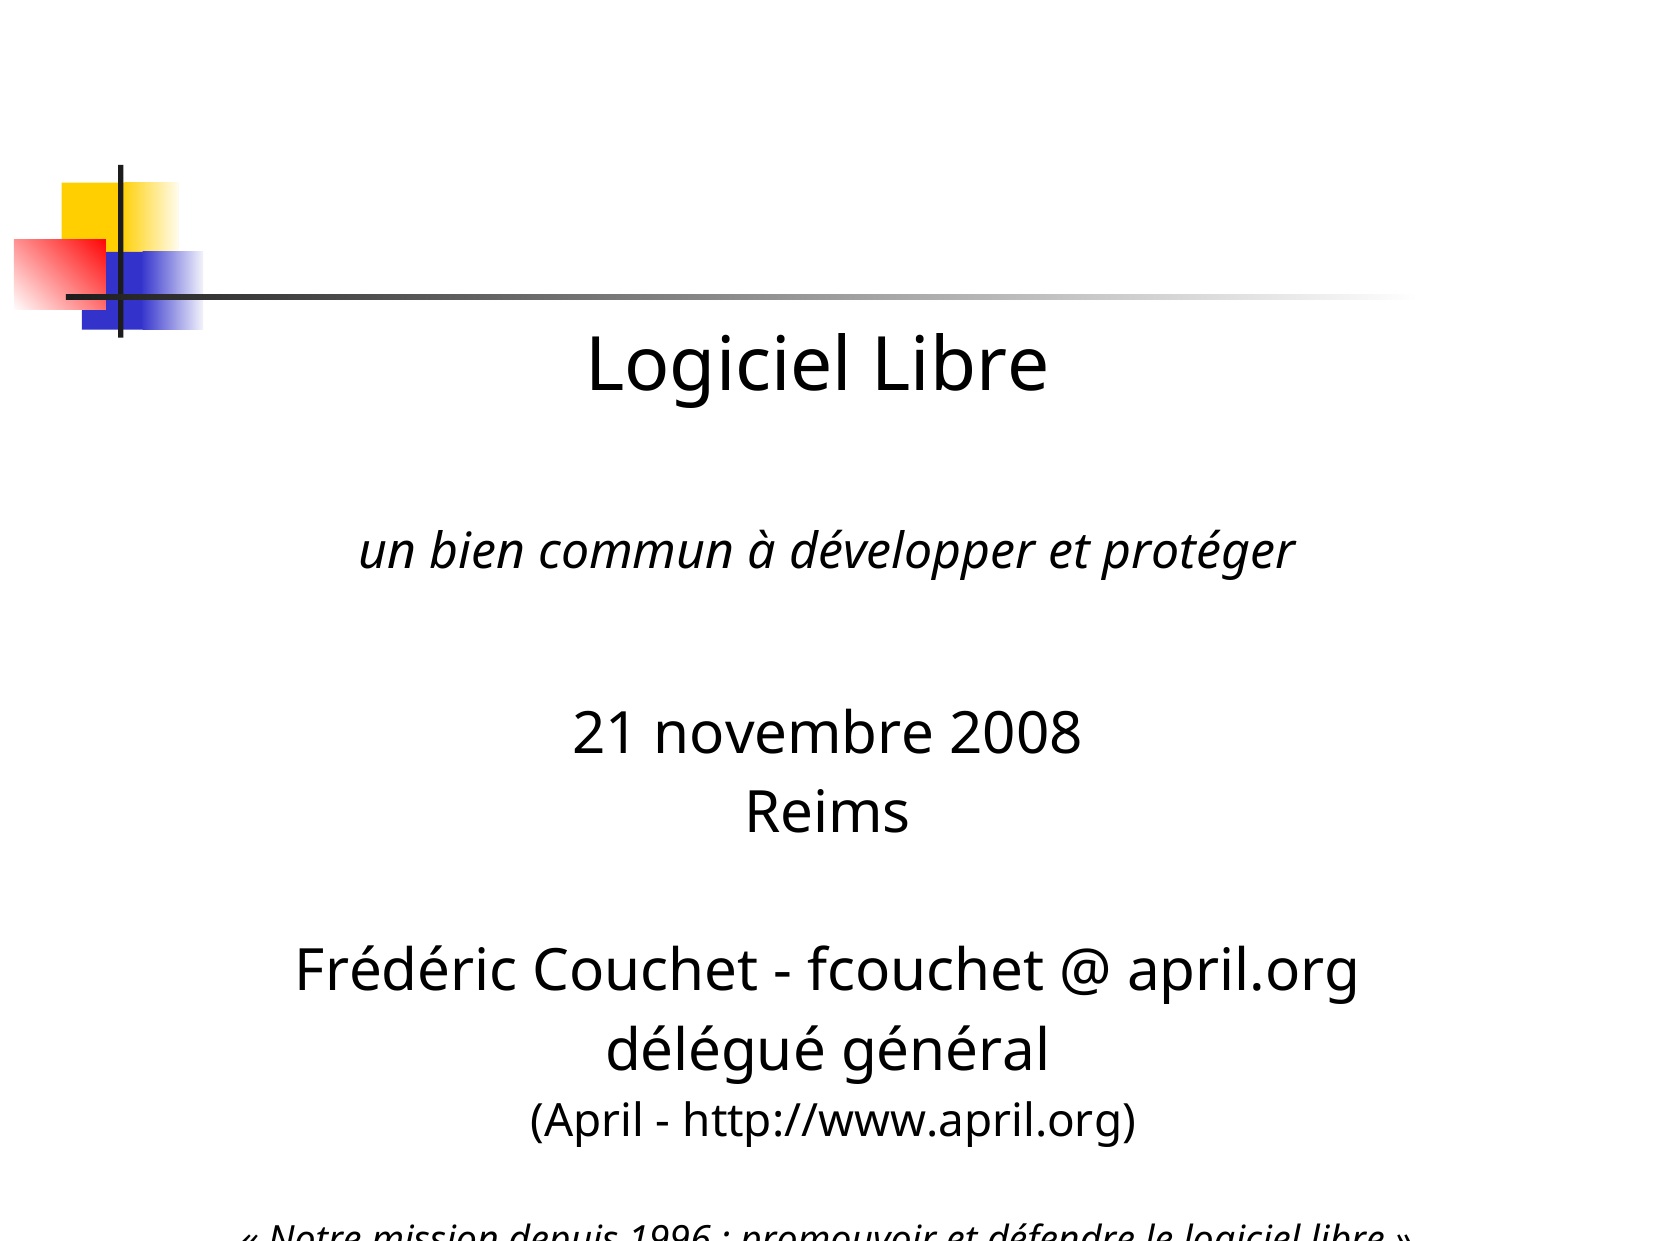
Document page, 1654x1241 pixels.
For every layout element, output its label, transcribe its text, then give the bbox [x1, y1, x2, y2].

subtitle Logiciel Libre un bien commun à développer et protéger 21 novembre 2008 Reims Frédéric Couchet - fcouchet @ april.org délégué général (April - http://www.april.org) « Notre mission depuis 1996 : promouvoir et défendre le logiciel libre » [121, 311, 1534, 1206]
title [121, 102, 1534, 311]
